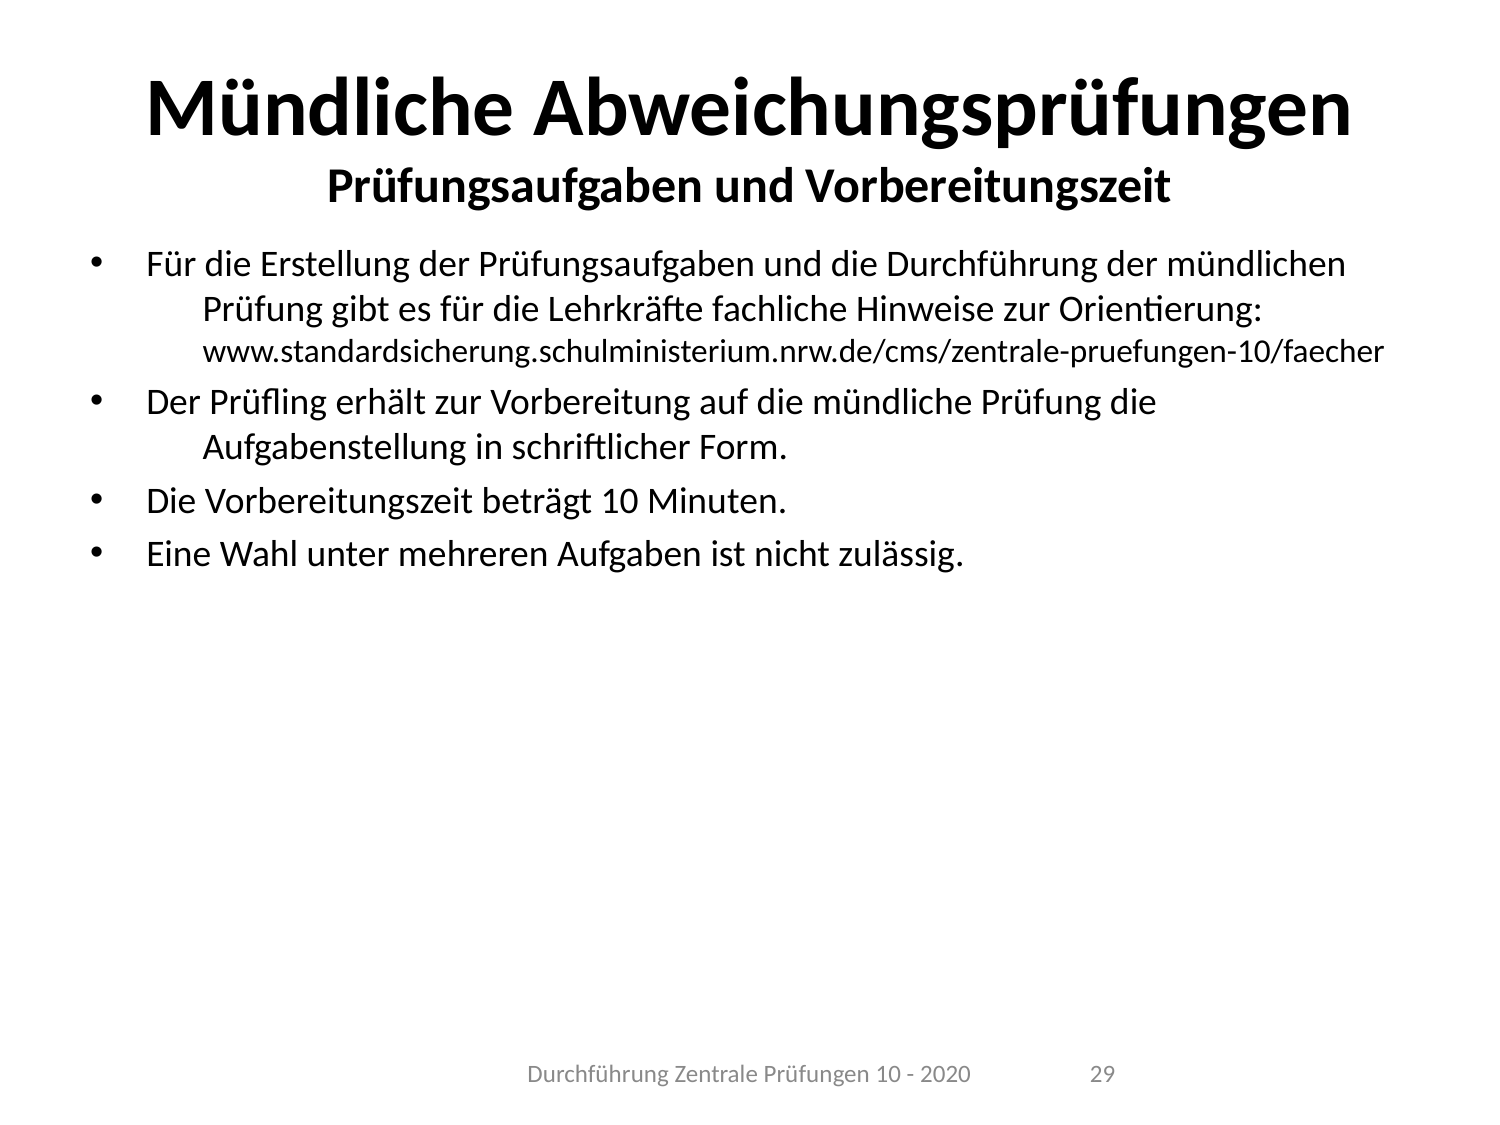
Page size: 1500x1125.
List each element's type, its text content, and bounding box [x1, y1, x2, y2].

text_box Durchführung Zentrale Prüfungen 10 - 2020 [512, 1042, 988, 1103]
title Mündliche Abweichungsprüfungen Prüfungsaufgaben und Vorbereitungszeit [75, 45, 1426, 209]
text_box 29 [1074, 1042, 1426, 1103]
list Für die Erstellung der Prüfungsaufgaben und die Durchführung der mündlichen Prüfung gibt es für die Lehrkräfte fachliche Hinweise zur Orientierung: www.standardsicherung.schulministerium.nrw.de/cms/zentrale-pruefungen-10/faecher Der Prüfling erhält zur Vorbereitung auf die mündliche Prüfung die Aufgabenstellung in schriftlicher Form. Die Vorbereitungszeit beträgt 10 Minuten. Eine Wahl unter mehreren Aufgaben ist nicht zulässig. [75, 231, 1426, 1005]
